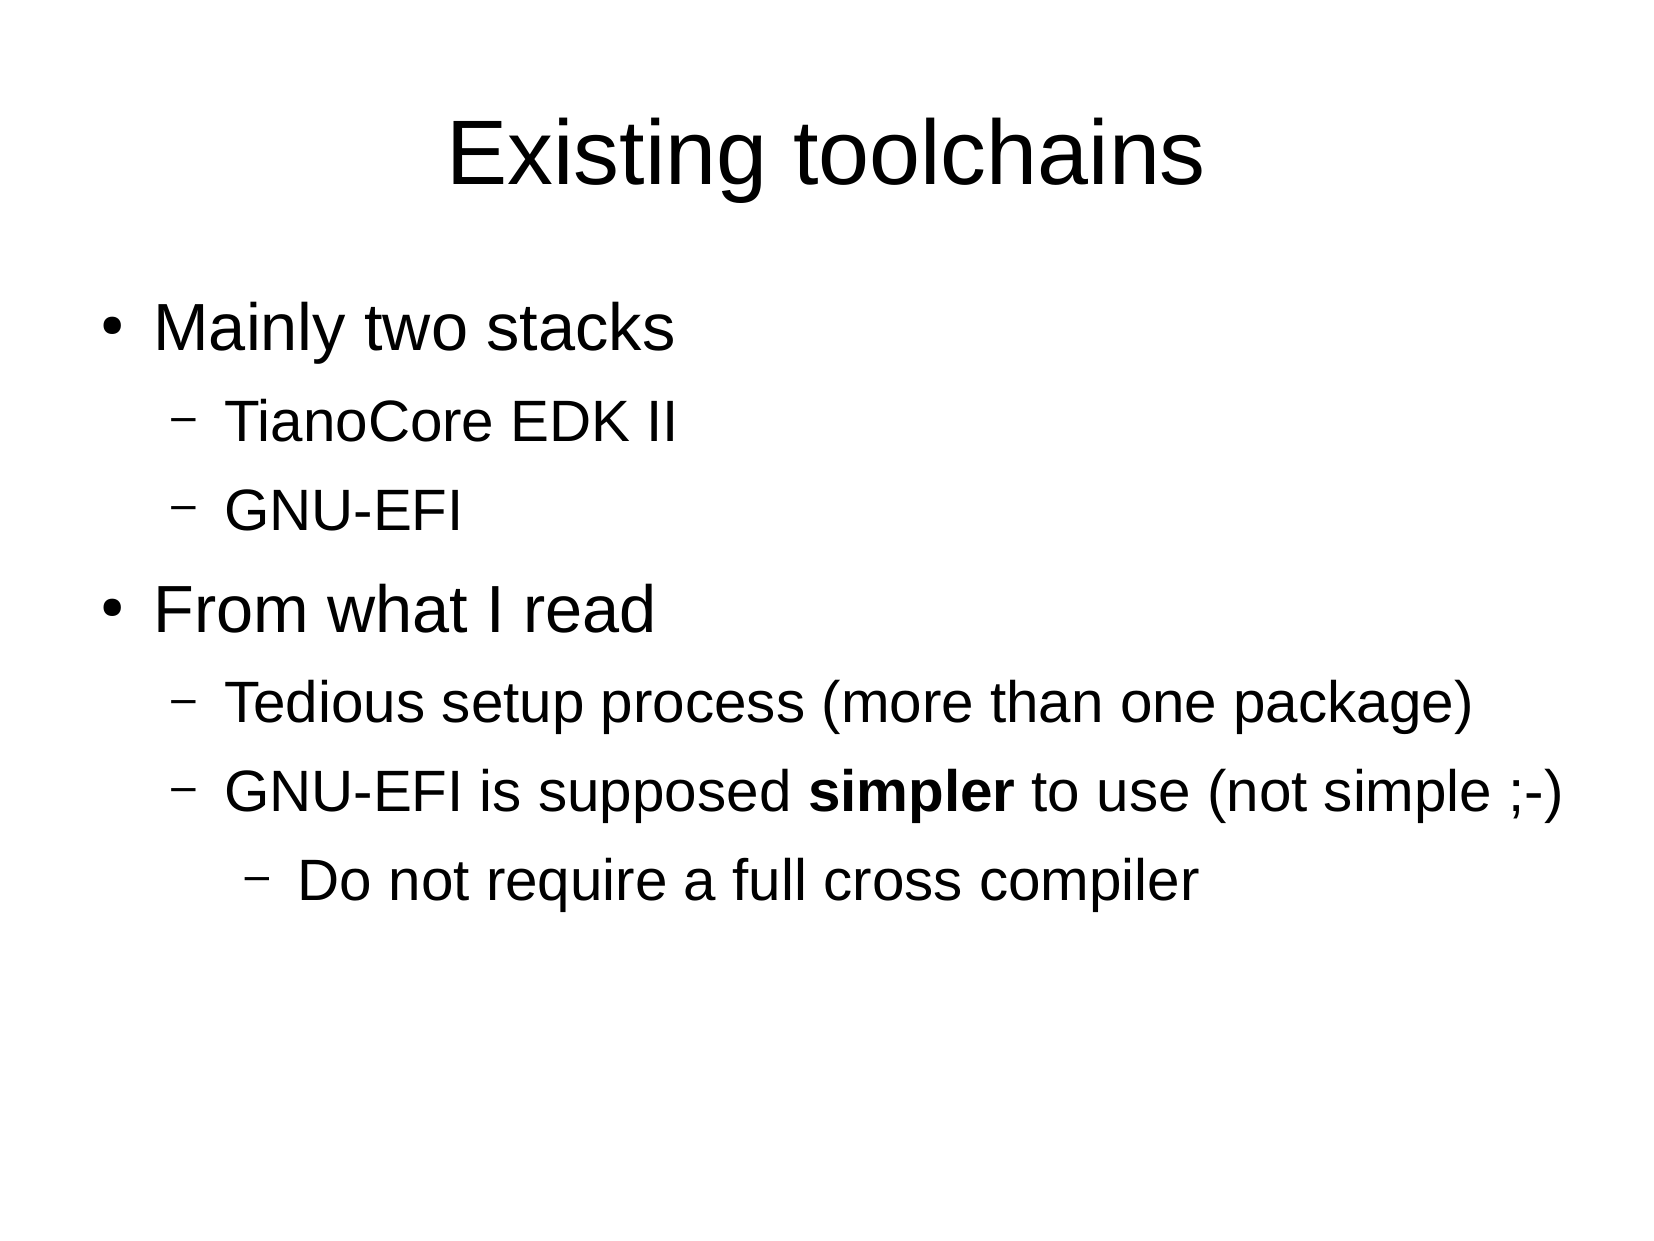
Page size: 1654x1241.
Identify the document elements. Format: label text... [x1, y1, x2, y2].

list Mainly two stacks TianoCore EDK II GNU-EFI From what I read Tedious setup process (more than one package) GNU-EFI is supposed simpler to use (not simple ;-) Do not require a full cross compiler [82, 290, 1571, 1010]
title Existing toolchains [82, 49, 1571, 257]
